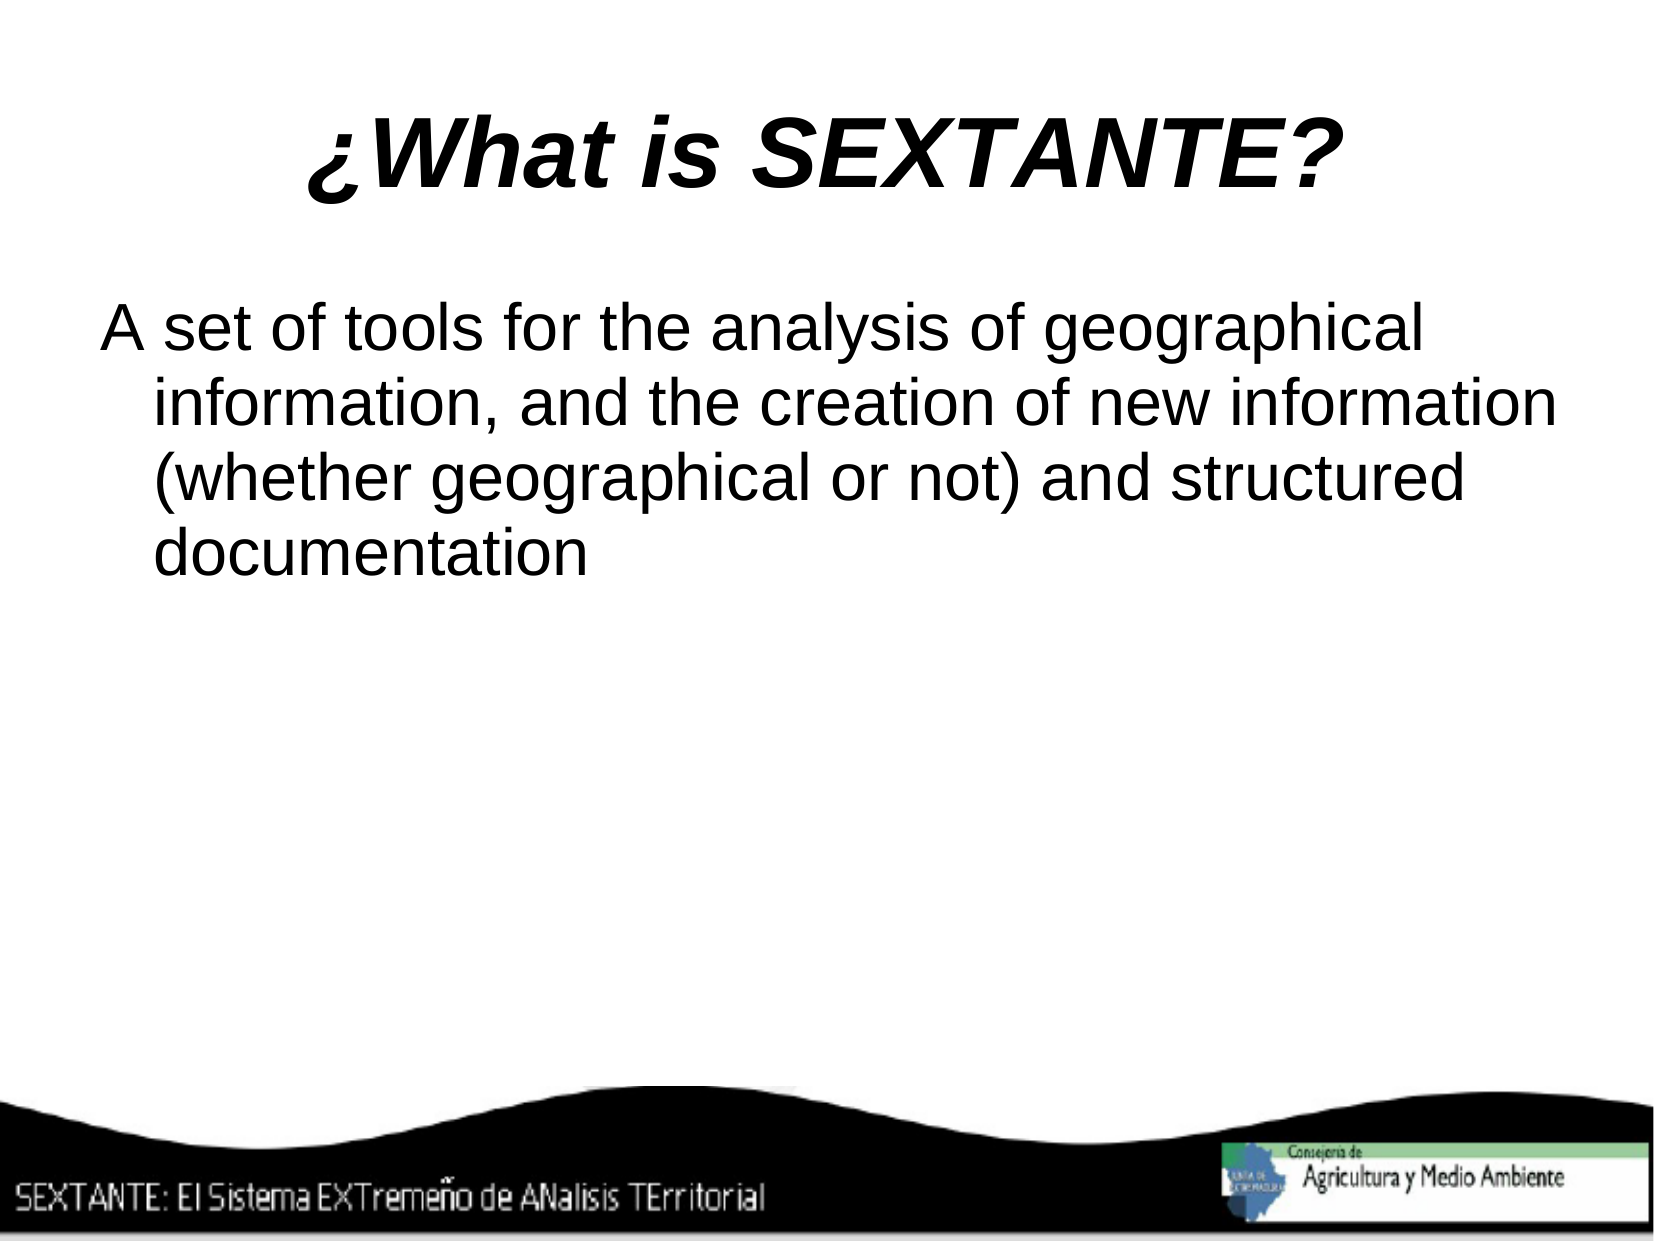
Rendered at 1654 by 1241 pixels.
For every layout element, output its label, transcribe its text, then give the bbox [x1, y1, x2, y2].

picture [0, 1086, 1654, 1241]
list A set of tools for the analysis of geographical information, and the creation of new information (whether geographical or not) and structured documentation [82, 290, 1571, 1094]
title ¿What is SEXTANTE? [82, 49, 1571, 257]
